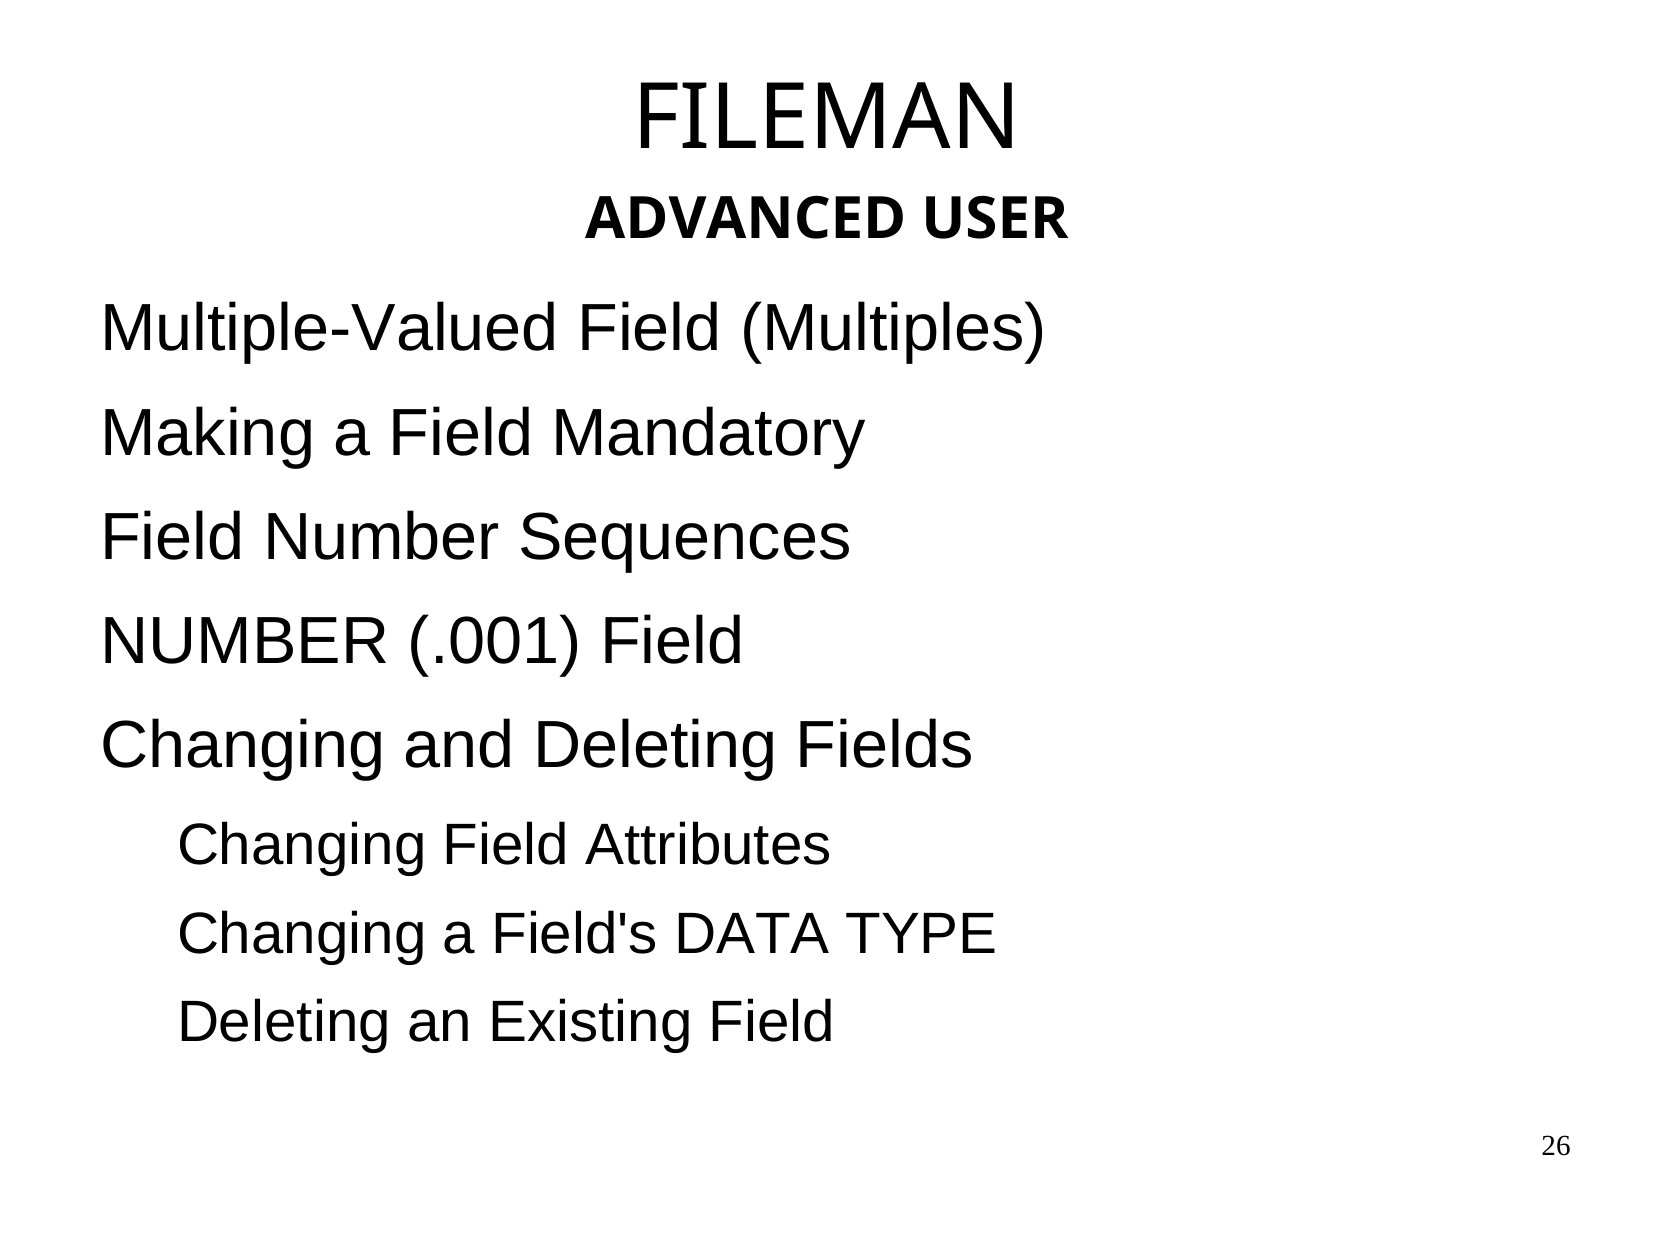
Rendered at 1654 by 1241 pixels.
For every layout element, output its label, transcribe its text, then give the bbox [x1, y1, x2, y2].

title FILEMAN ADVANCED USER [82, 47, 1571, 259]
list Multiple-Valued Field (Multiples) Making a Field Mandatory Field Number Sequences NUMBER (.001) Field Changing and Deleting Fields Changing Field Attributes Changing a Field's DATA TYPE Deleting an Existing Field [82, 290, 1571, 1094]
